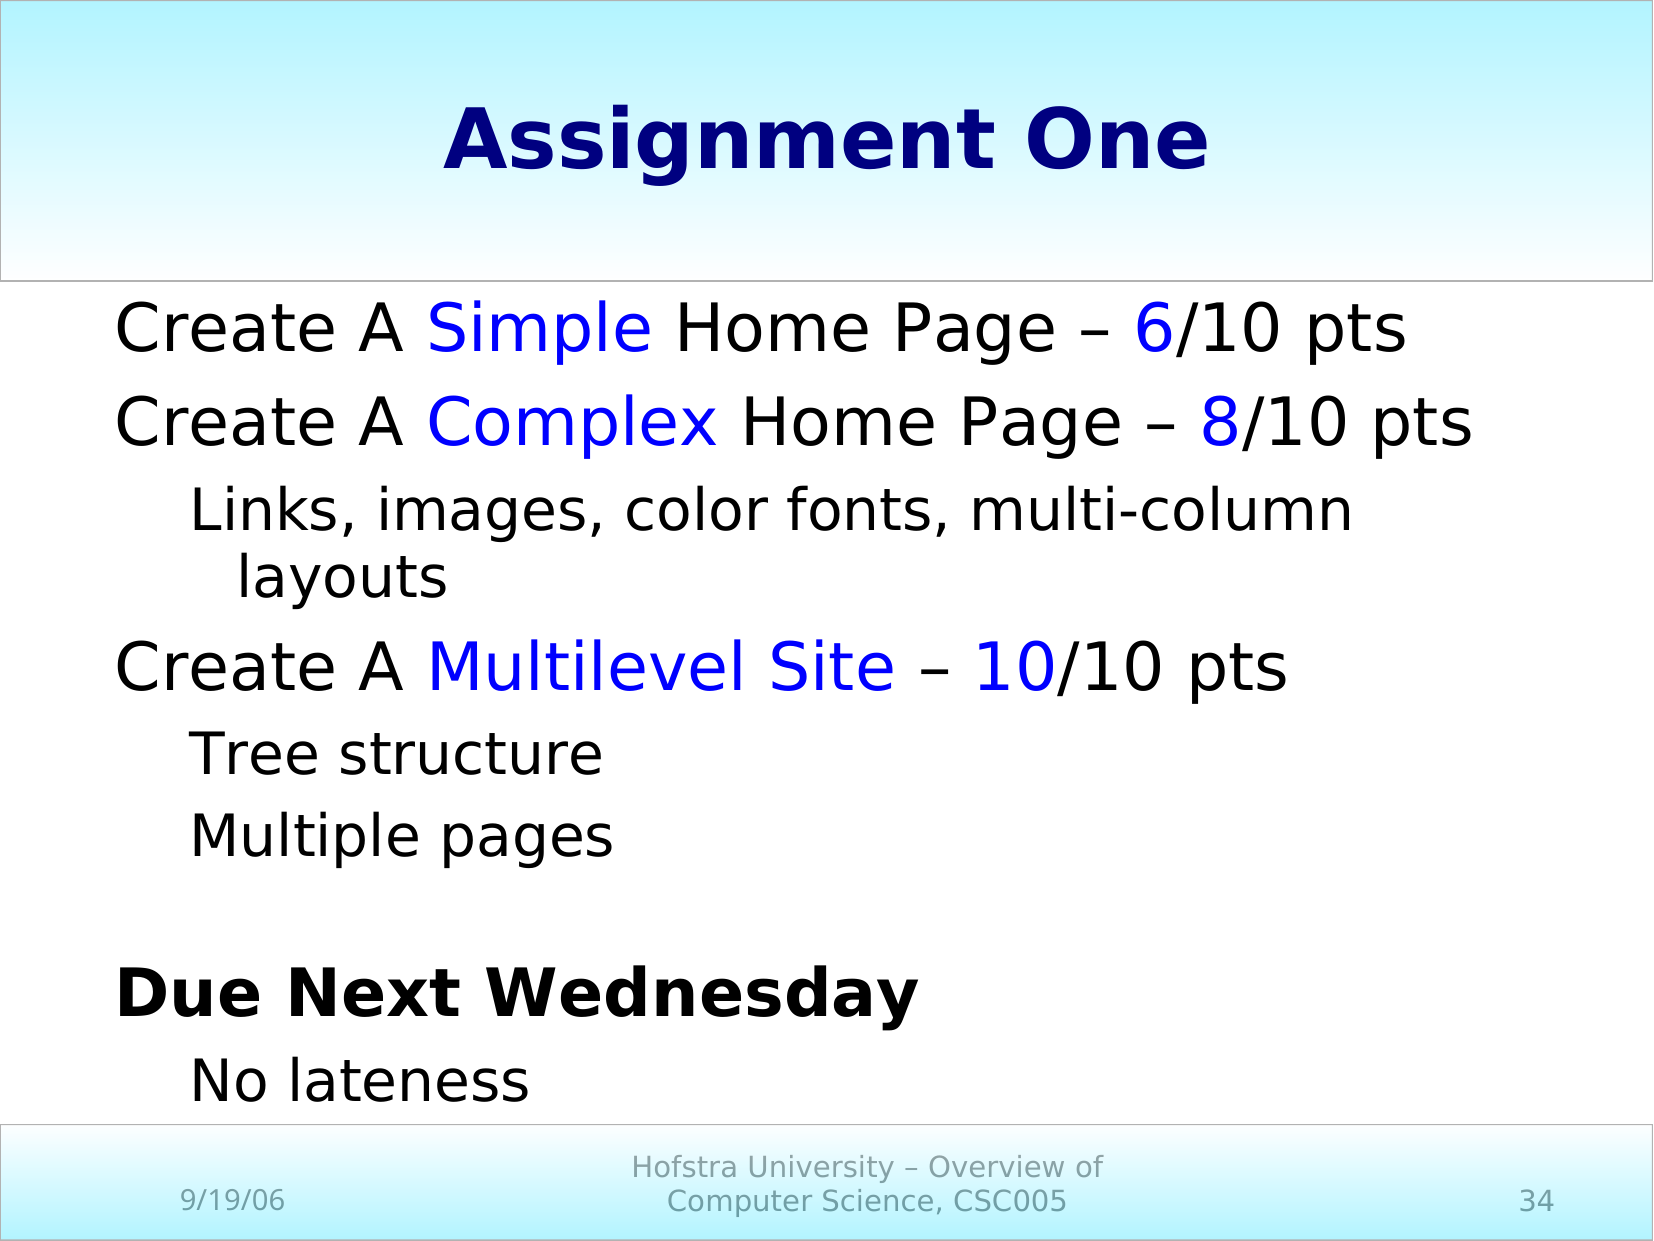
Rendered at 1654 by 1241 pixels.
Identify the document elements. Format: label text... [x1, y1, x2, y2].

title Assignment One [78, 77, 1576, 203]
list Create A Simple Home Page – 6/10 pts Create A Complex Home Page – 8/10 pts Links, images, color fonts, multi-column layouts Create A Multilevel Site – 10/10 pts Tree structure Multiple pages Due Next Wednesday No lateness [114, 289, 1558, 1114]
